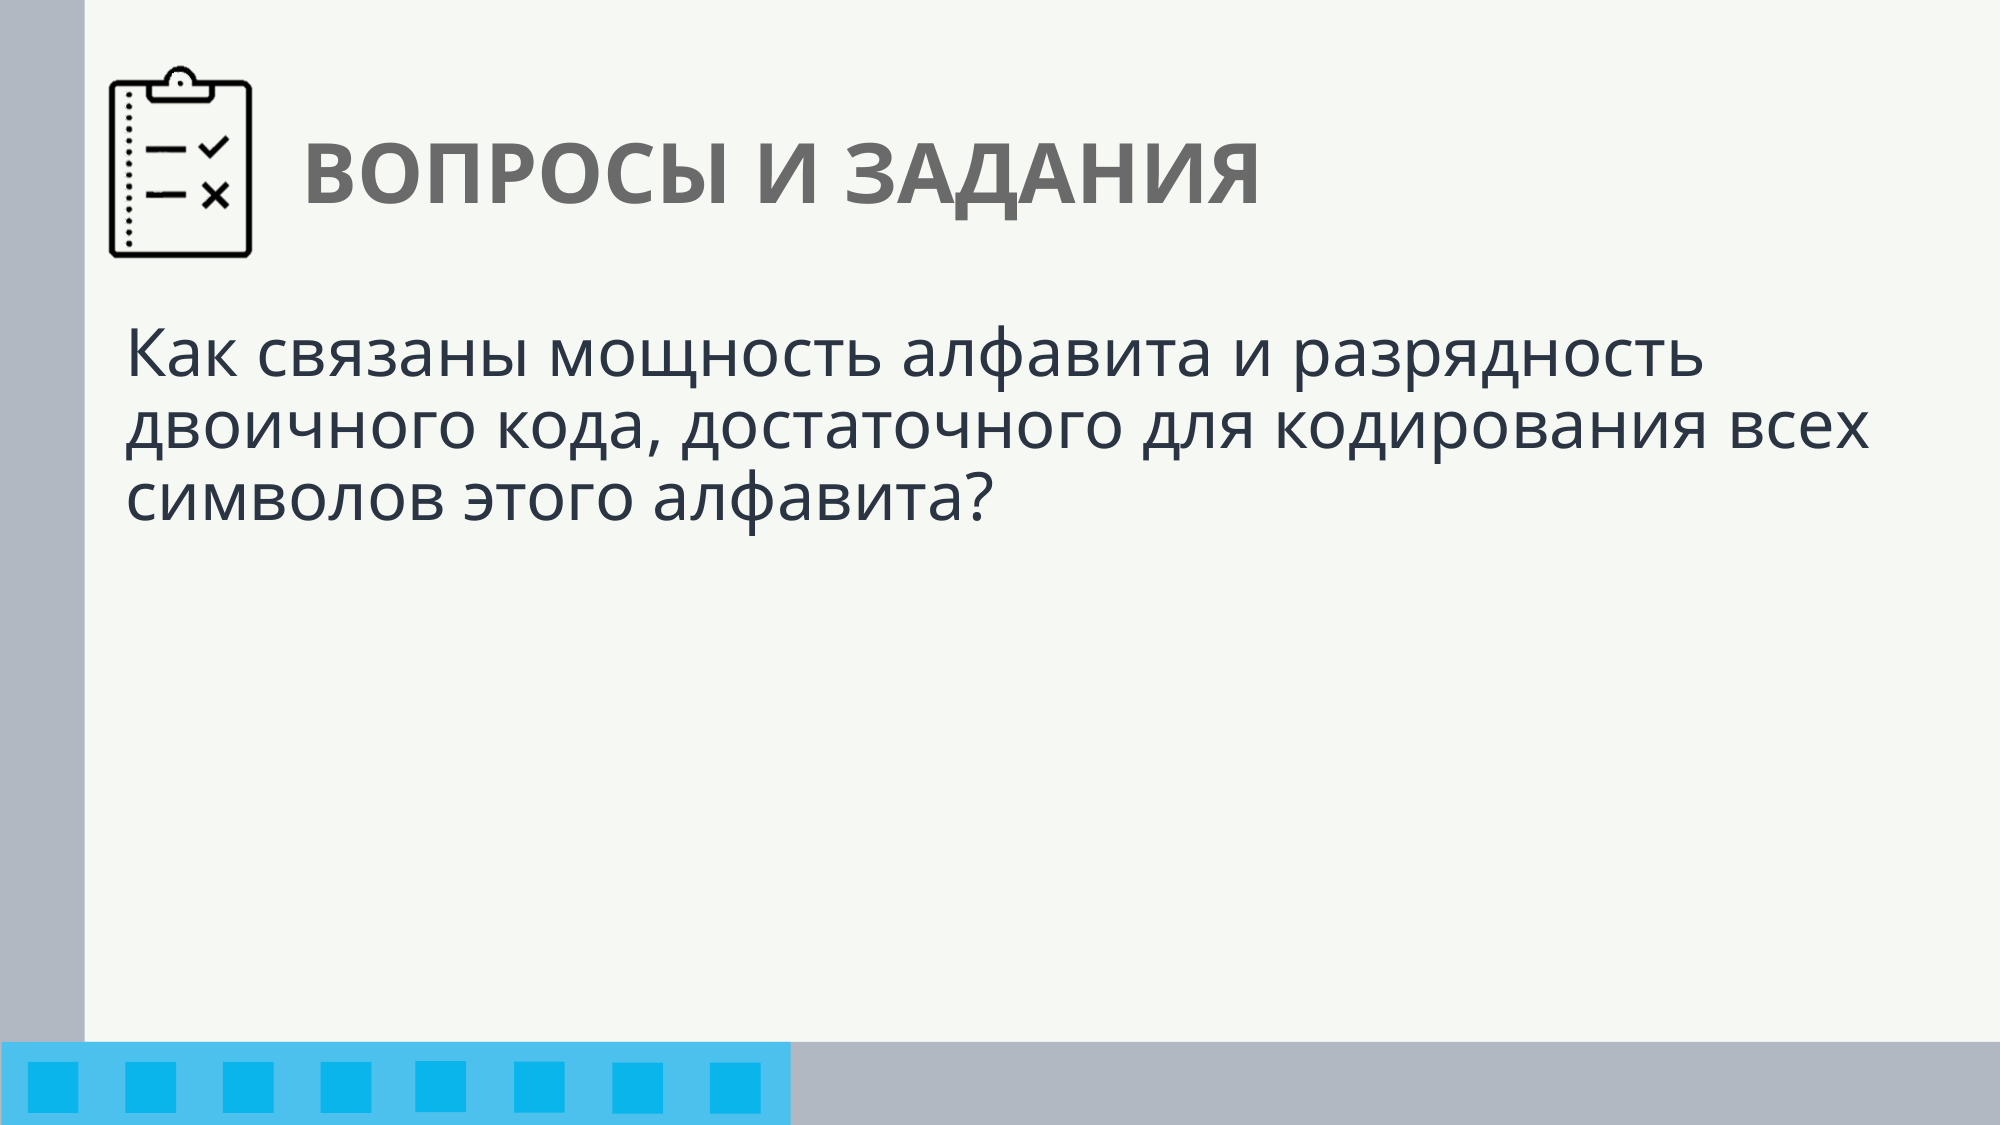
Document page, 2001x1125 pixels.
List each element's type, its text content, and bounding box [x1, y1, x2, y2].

picture [85, 54, 286, 286]
list Как связаны мощность алфавита и разрядность двоичного кода, достаточного для кодирования всех символов этого алфавита? [110, 311, 1892, 742]
title ВОПРОСЫ И ЗАДАНИЯ [285, 67, 1892, 286]
